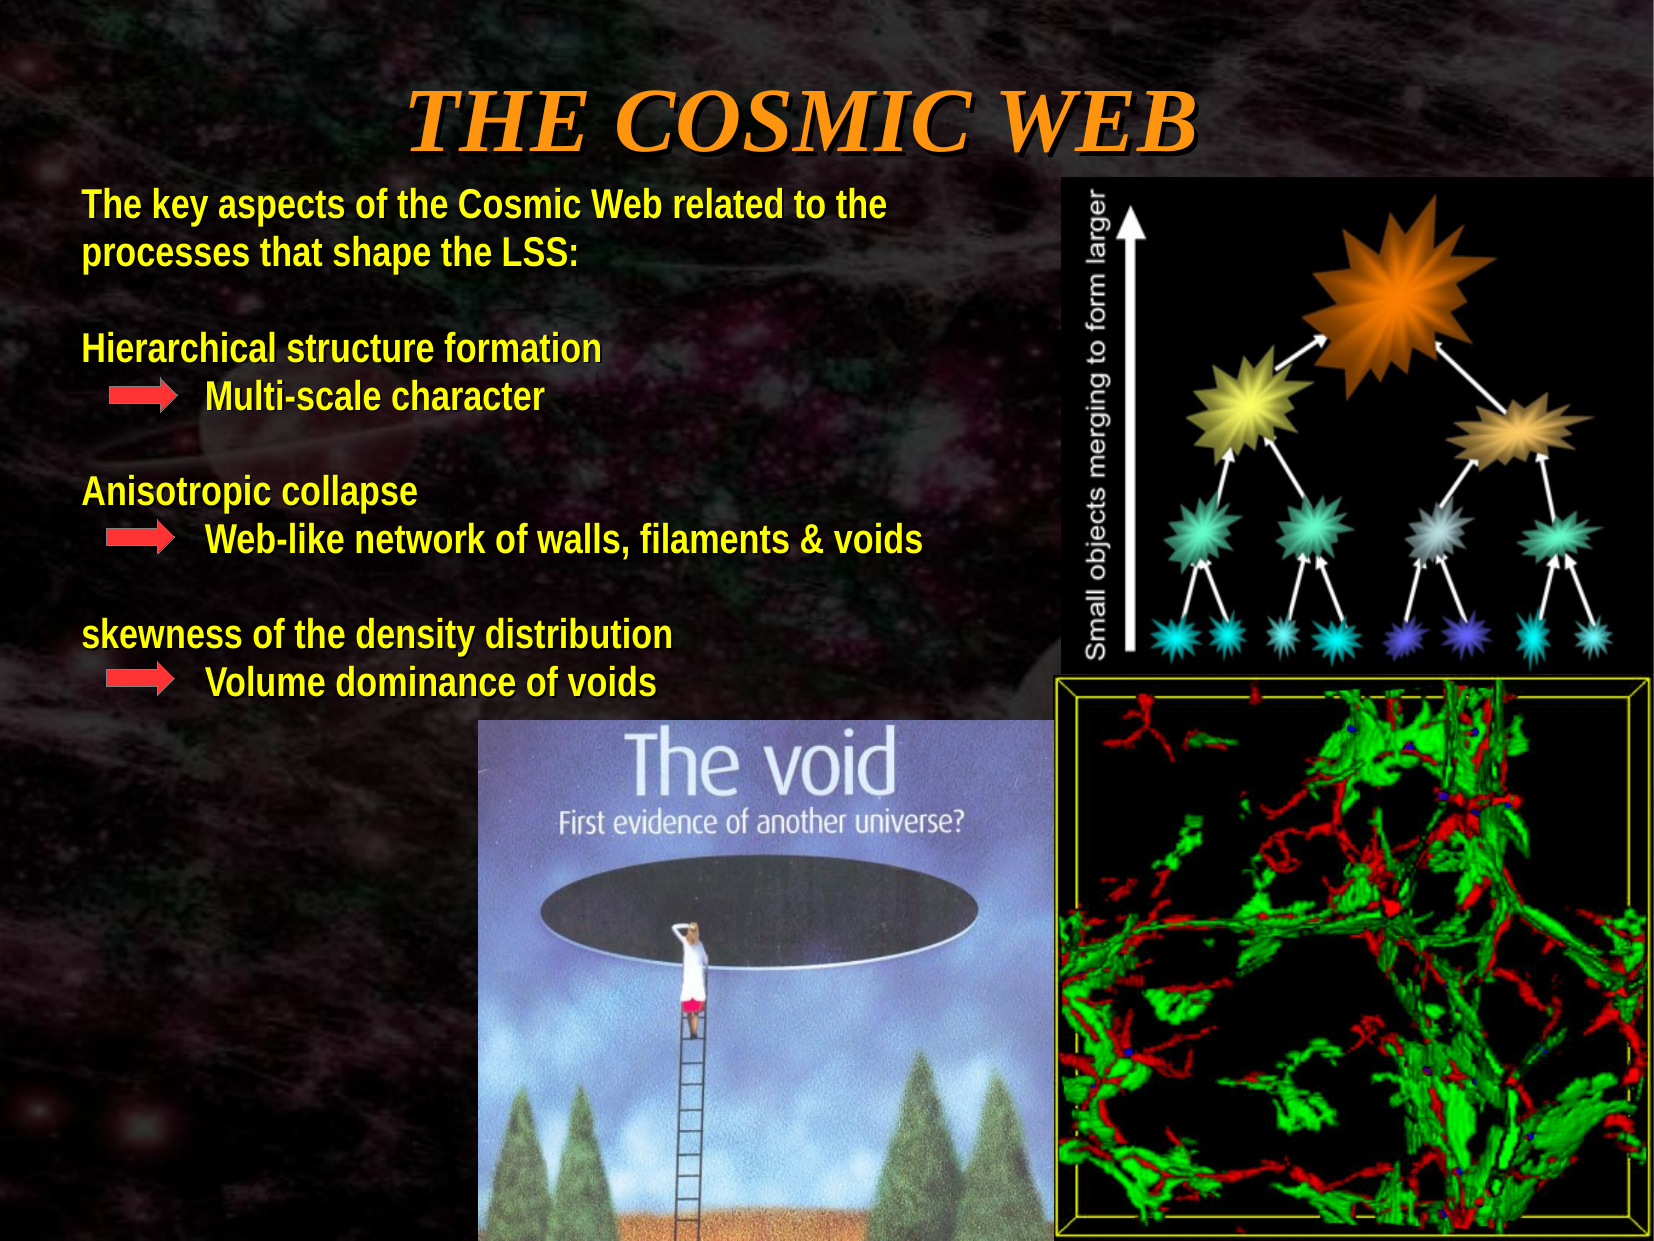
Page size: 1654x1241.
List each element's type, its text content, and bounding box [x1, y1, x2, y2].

picture [0, 0, 1654, 1241]
text_box [109, 377, 178, 413]
title THE COSMIC WEB [209, 69, 1394, 172]
text_box [106, 661, 175, 696]
text_box [106, 519, 175, 554]
text_box The key aspects of the Cosmic Web related to the processes that shape the LSS: Hierarchical structure formation Multi-scale character Anisotropic collapse Web-like network of walls, filaments & voids skewness of the density distribution Volume dominance of voids [66, 172, 1043, 707]
